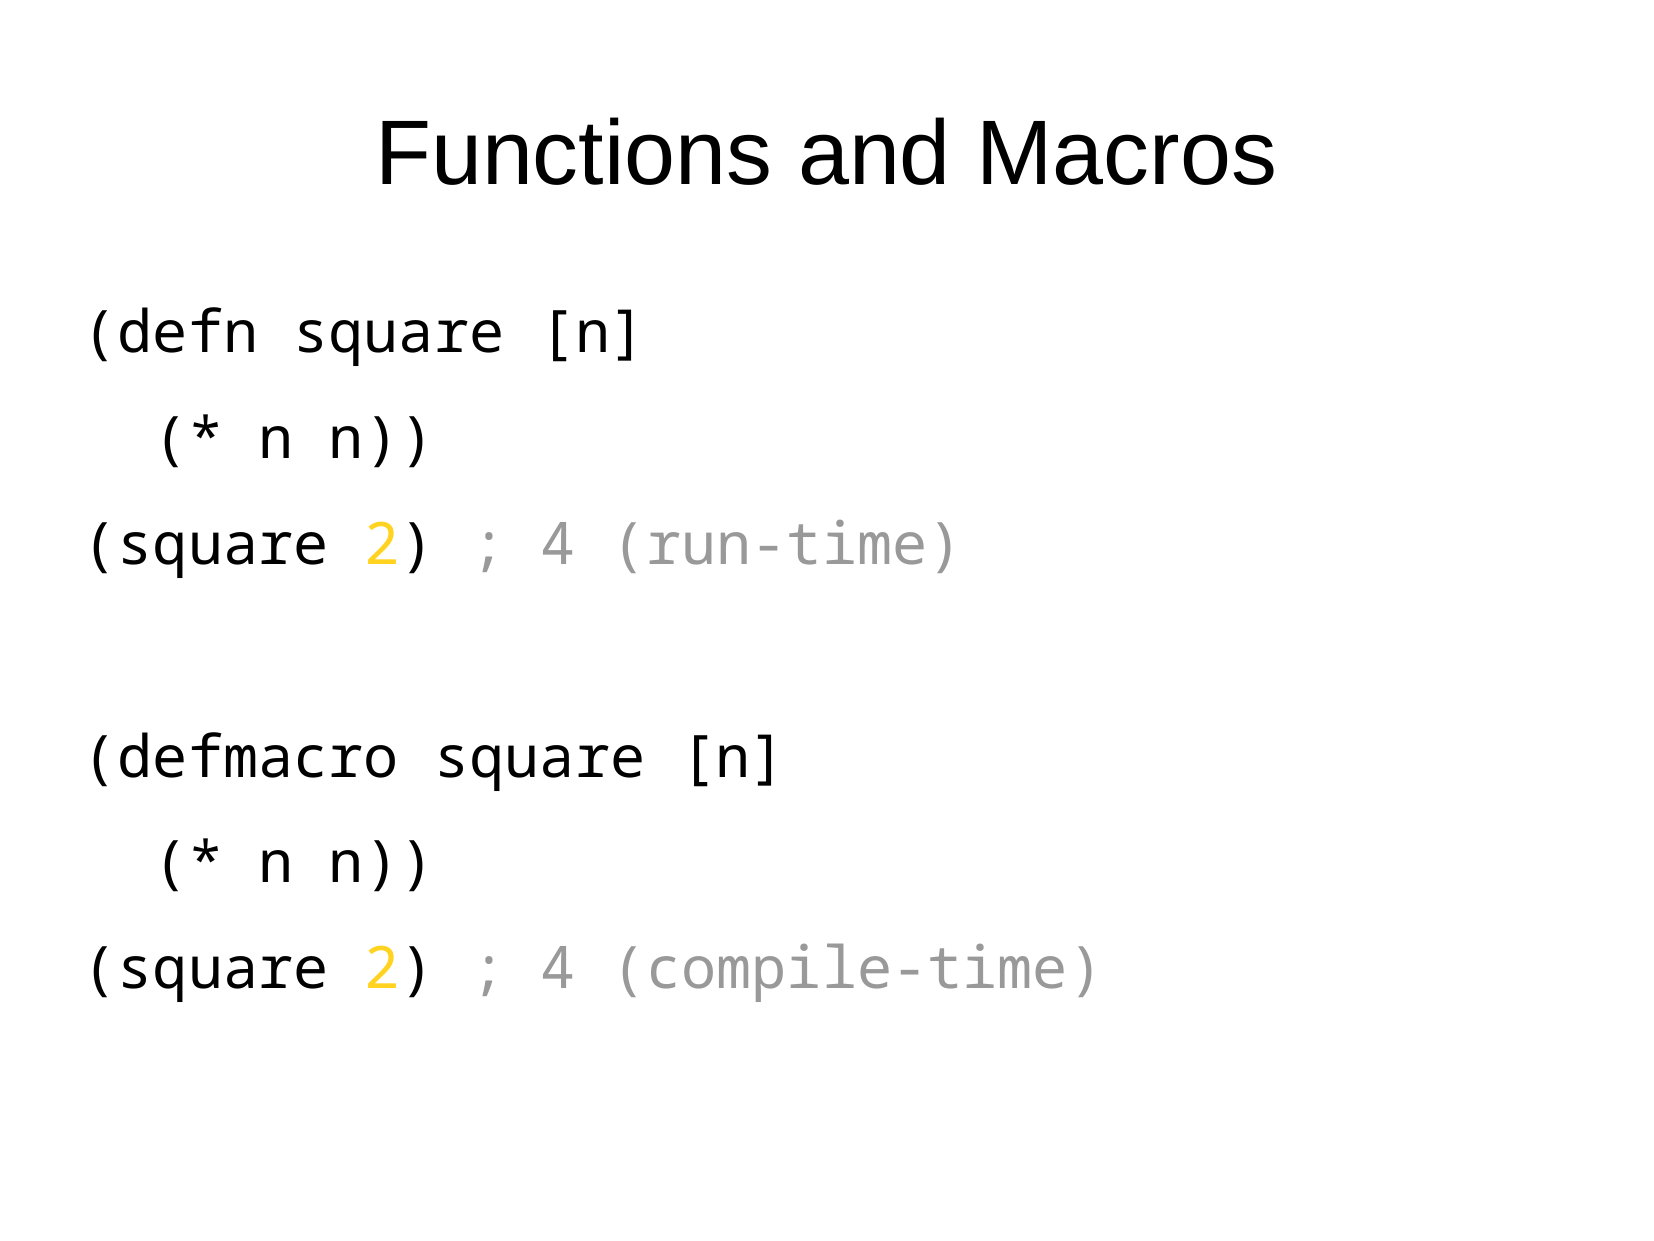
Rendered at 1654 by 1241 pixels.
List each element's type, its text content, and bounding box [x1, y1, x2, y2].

title Functions and Macros [82, 49, 1571, 257]
list (defn square [n] (* n n)) (square 2) ; 4 (run-time) (defmacro square [n] (* n n)) (square 2) ; 4 (compile-time) [82, 290, 1571, 1010]
